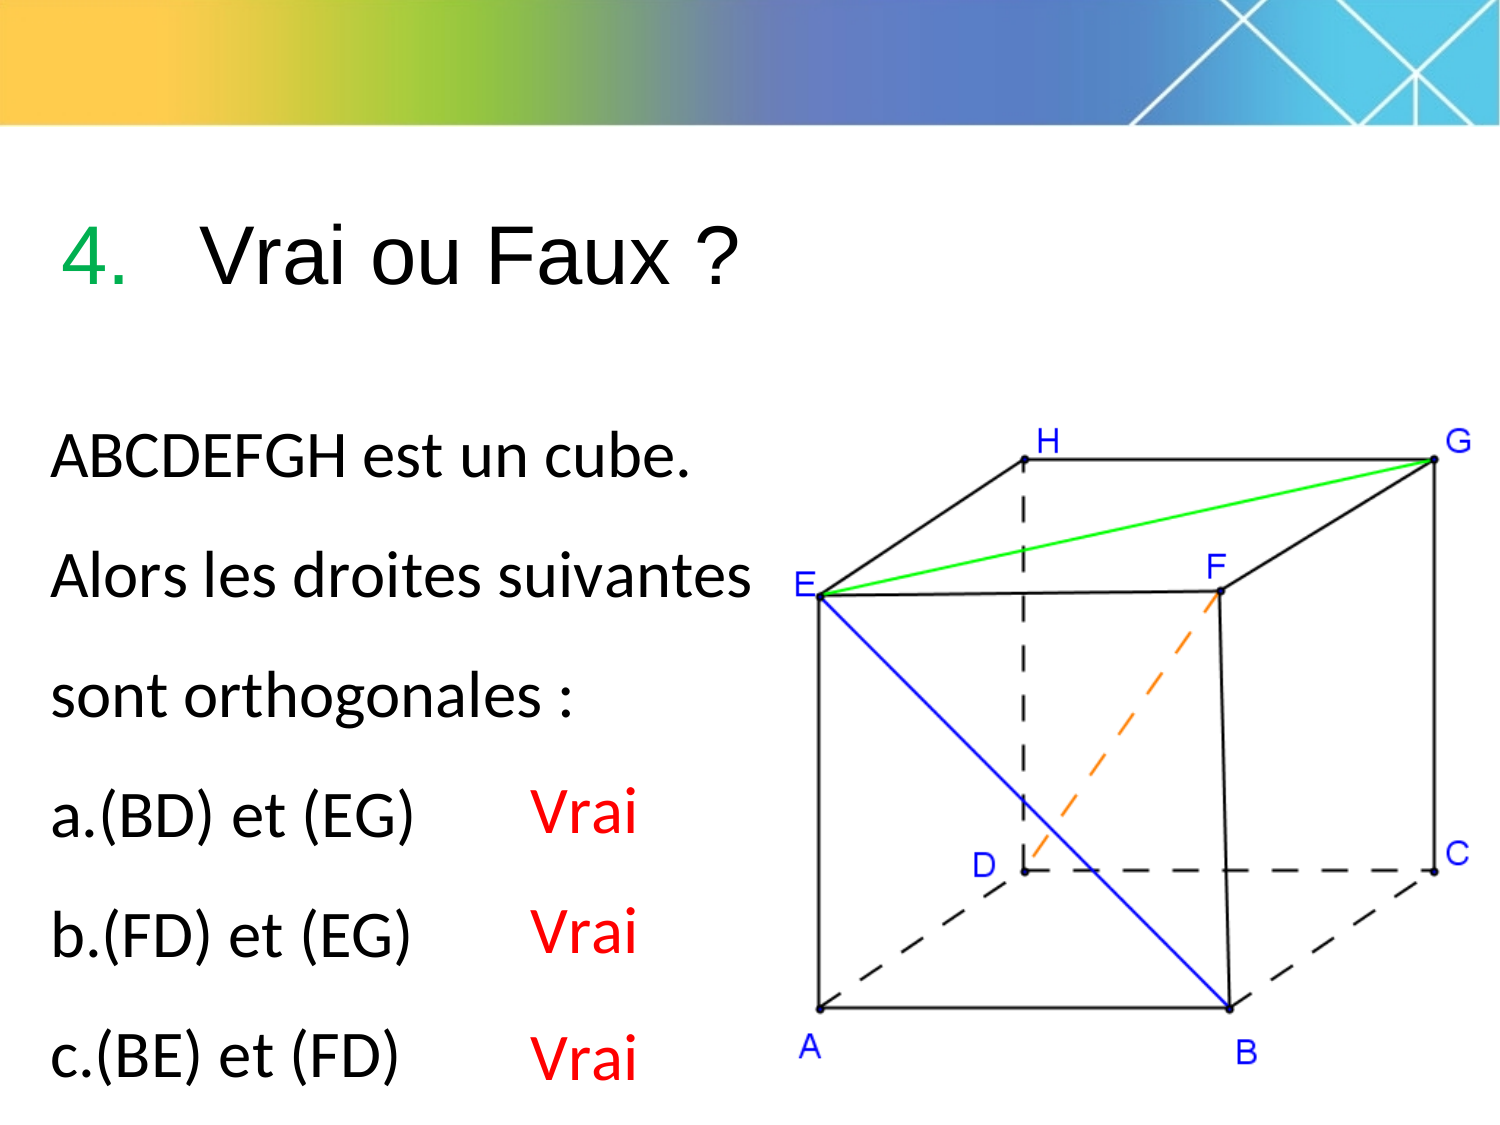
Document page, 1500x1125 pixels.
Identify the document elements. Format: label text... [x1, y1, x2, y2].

text_box Vrai [515, 1005, 704, 1102]
text_box Vrai [515, 878, 704, 975]
picture [0, 0, 1500, 127]
picture [770, 421, 1500, 1079]
text_box Vrai ou Faux ? [46, 164, 1500, 339]
text_box Vrai [515, 759, 704, 856]
text_box ABCDEFGH est un cube. Alors les droites suivantes sont orthogonales : (BD) et (EG) (FD) et (EG) (BE) et (FD) [35, 363, 1477, 1125]
